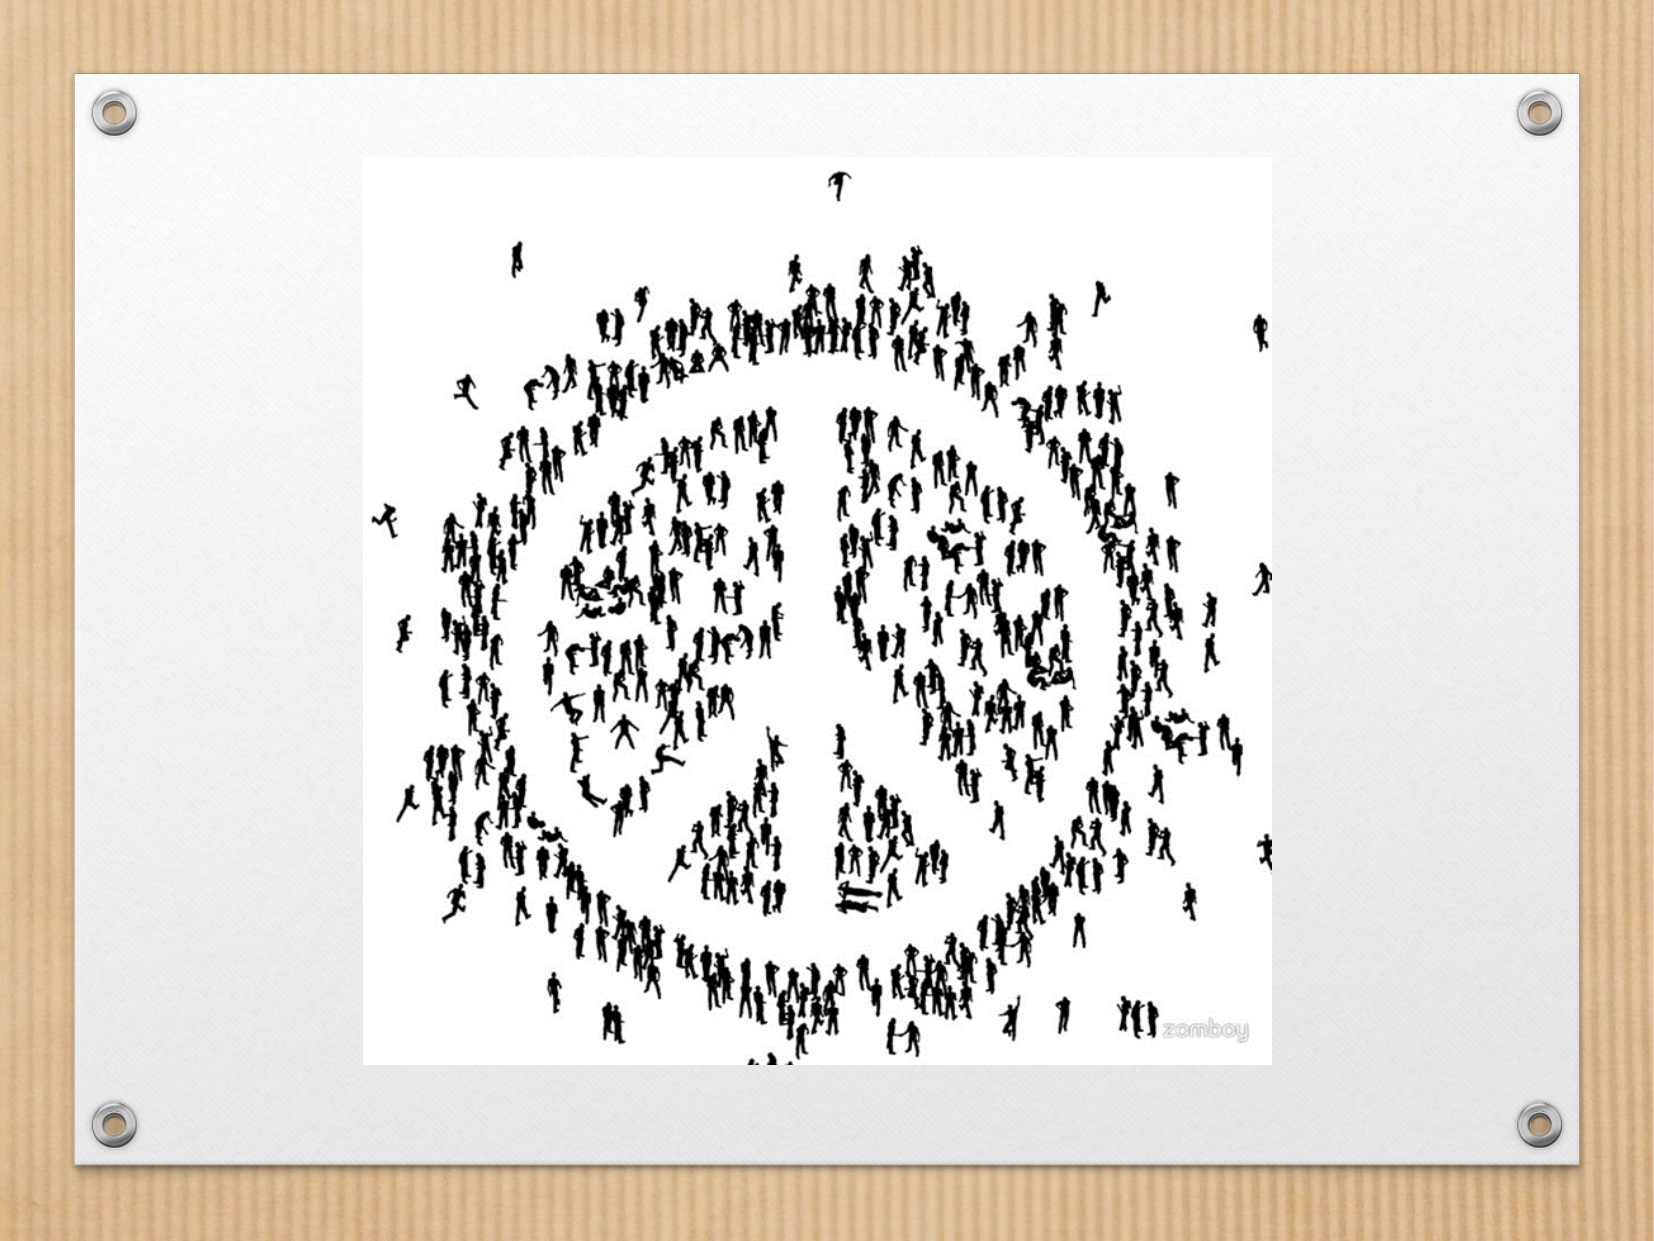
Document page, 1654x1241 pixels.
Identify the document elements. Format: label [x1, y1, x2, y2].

picture [363, 157, 1272, 1065]
